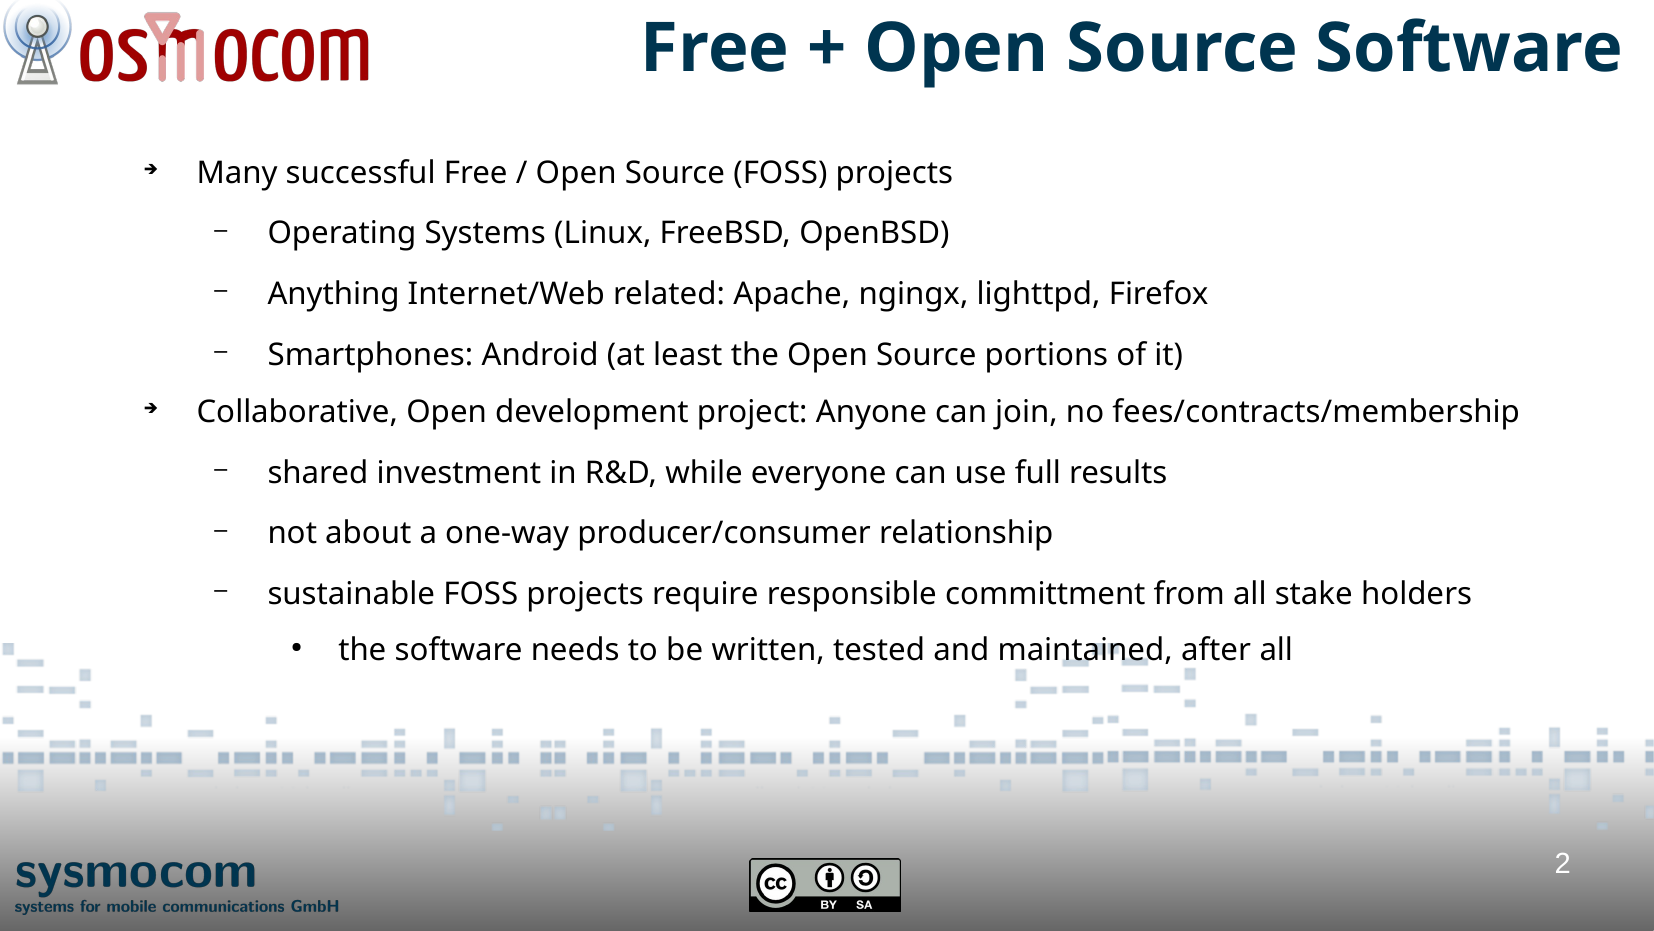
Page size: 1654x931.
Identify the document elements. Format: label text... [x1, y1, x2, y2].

picture [749, 858, 901, 912]
picture [0, 643, 1654, 831]
picture [15, 861, 339, 915]
list Many successful Free / Open Source (FOSS) projects Operating Systems (Linux, FreeBSD, OpenBSD) Anything Internet/Web related: Apache, ngingx, lighttpd, Firefox Smartphones: Android (at least the Open Source portions of it) Collaborative, Open development project: Anyone can join, no fees/contracts/membership shared investment in R&D, while everyone can use full results not about a one-way producer/consumer relationship sustainable FOSS projects require responsible committment from all stake holders the software needs to be written, tested and maintained, after all [125, 150, 1531, 690]
title Free + Open Source Software [383, 0, 1625, 94]
picture [0, 0, 376, 92]
